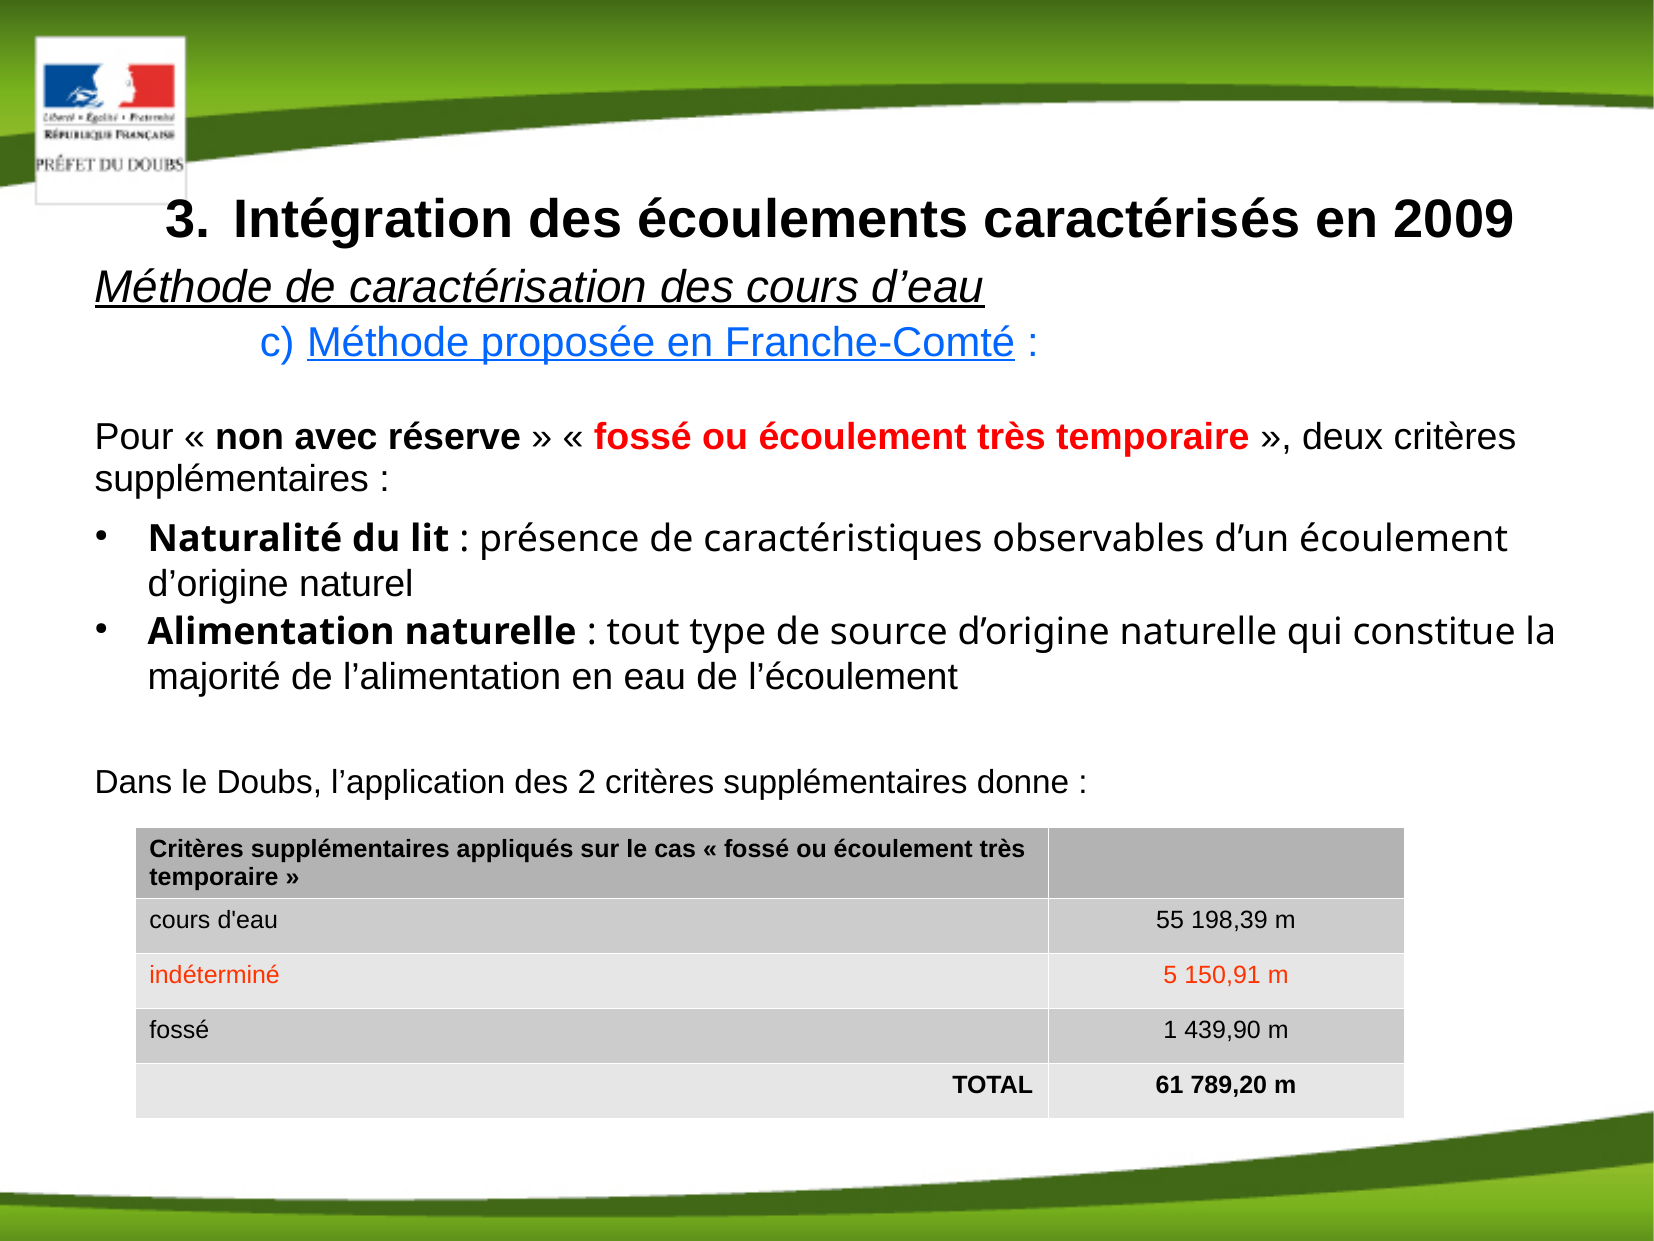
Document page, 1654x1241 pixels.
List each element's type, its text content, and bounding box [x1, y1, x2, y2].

picture [0, 0, 1654, 1241]
table_cell cours d'eau [136, 899, 1048, 953]
table_cell TOTAL [136, 1064, 1048, 1118]
list Intégration des écoulements caractérisés en 2009 Méthode de caractérisation des cours d’eau Méthode proposée en Franche-Comté : Pour « non avec réserve » « fossé ou écoulement très temporaire », deux critères supplémentaires : Naturalité du lit : présence de caractéristiques observables d’un écoulement d’origine naturel Alimentation naturelle : tout type de source d’origine naturelle qui constitue la majorité de l’alimentation en eau de l’écoulement Dans le Doubs, l’application des 2 critères supplémentaires donne : [76, 188, 1565, 1183]
table_cell 5 150,91 m [1049, 954, 1404, 1008]
table_cell fossé [136, 1009, 1048, 1063]
table_cell 55 198,39 m [1049, 899, 1404, 953]
table_cell 61 789,20 m [1049, 1064, 1404, 1118]
table_cell 1 439,90 m [1049, 1009, 1404, 1063]
table_cell indéterminé [136, 954, 1048, 1008]
table_header Critères supplémentaires appliqués sur le cas « fossé ou écoulement très temporaire » [136, 828, 1048, 898]
table_header [1049, 828, 1404, 898]
